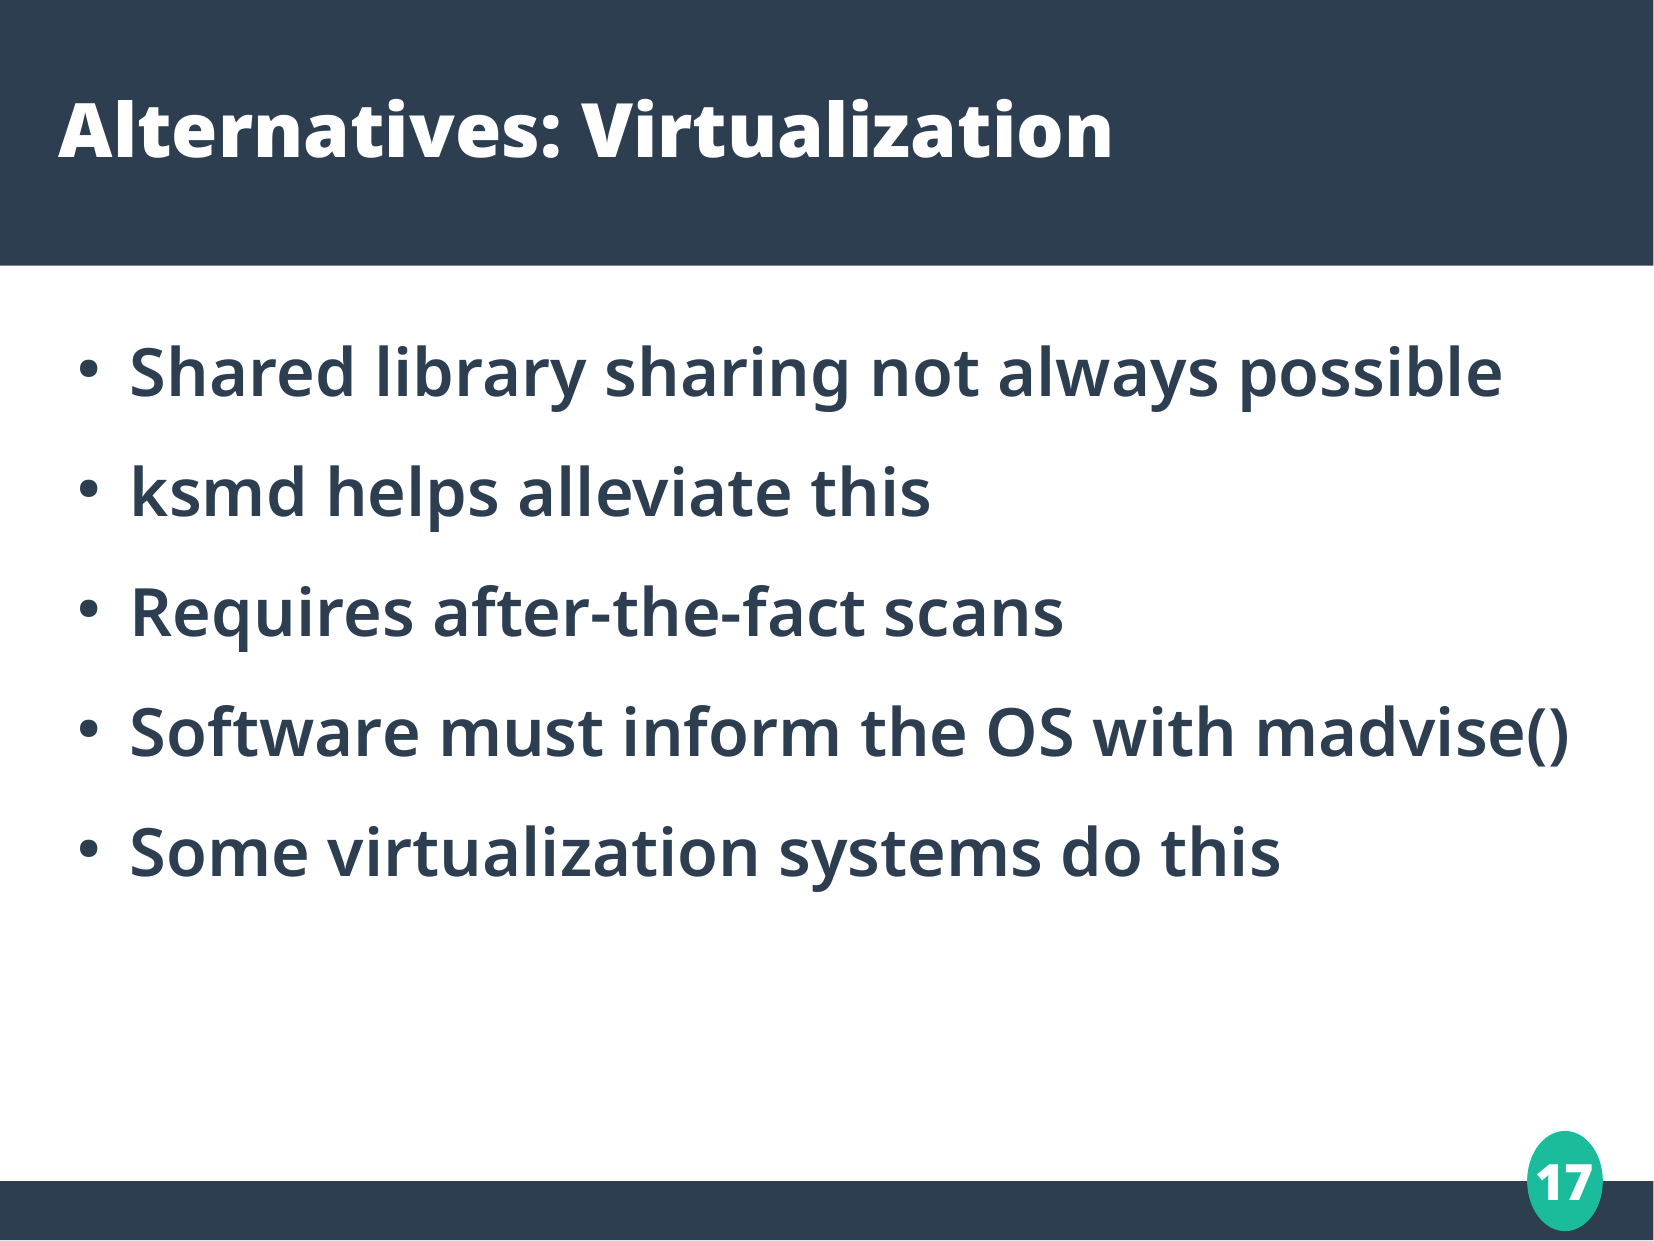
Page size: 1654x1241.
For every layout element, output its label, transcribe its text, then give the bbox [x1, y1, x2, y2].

list Shared library sharing not always possible ksmd helps alleviate this Requires after-the-fact scans Software must inform the OS with madvise() Some virtualization systems do this [59, 324, 1595, 1152]
title Alternatives: Virtualization [59, 49, 1595, 207]
